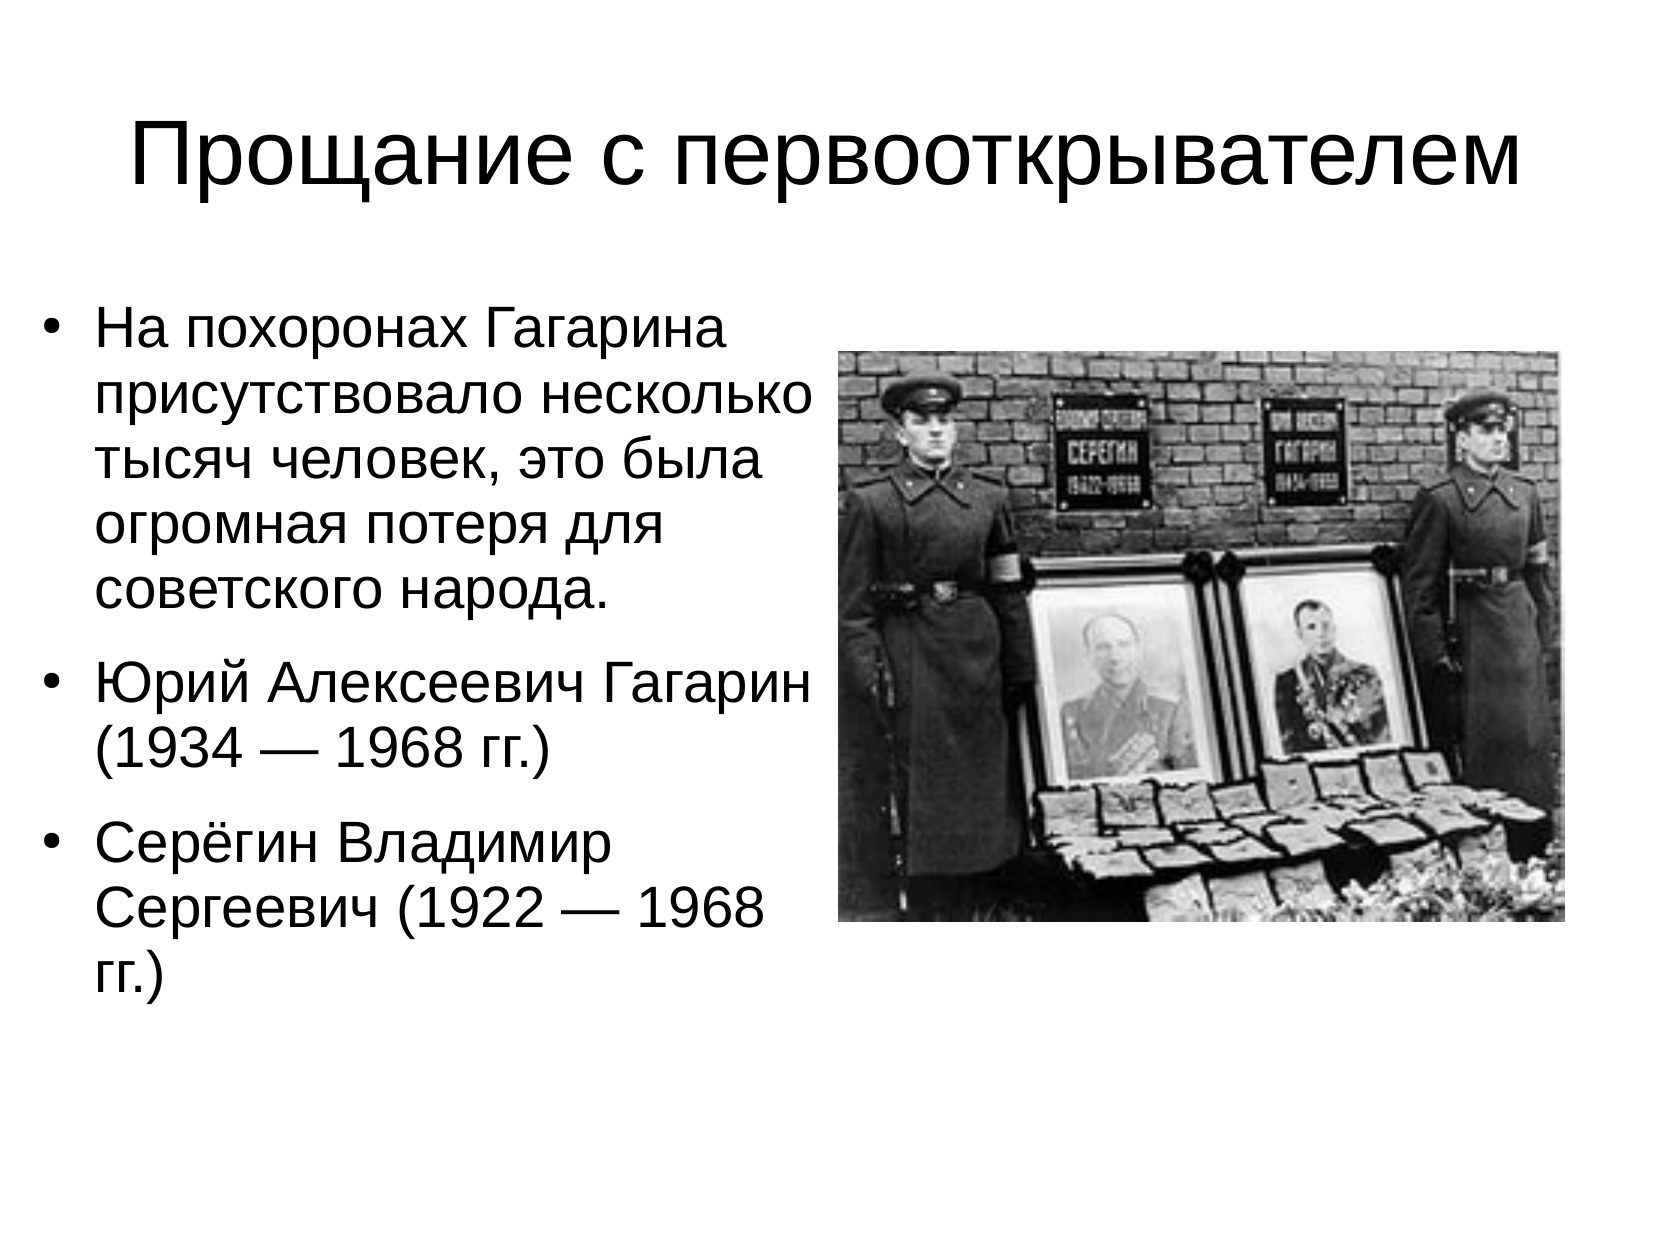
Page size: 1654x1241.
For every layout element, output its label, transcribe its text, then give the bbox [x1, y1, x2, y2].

title Прощание с первооткрывателем [82, 49, 1571, 257]
picture [838, 351, 1565, 922]
list На похоронах Гагарина присутствовало несколько тысяч человек, это была огромная потеря для советского народа. Юрий Алексеевич Гагарин (1934 — 1968 гг.) Серёгин Владимир Сергеевич (1922 — 1968 гг.) [23, 295, 815, 1241]
